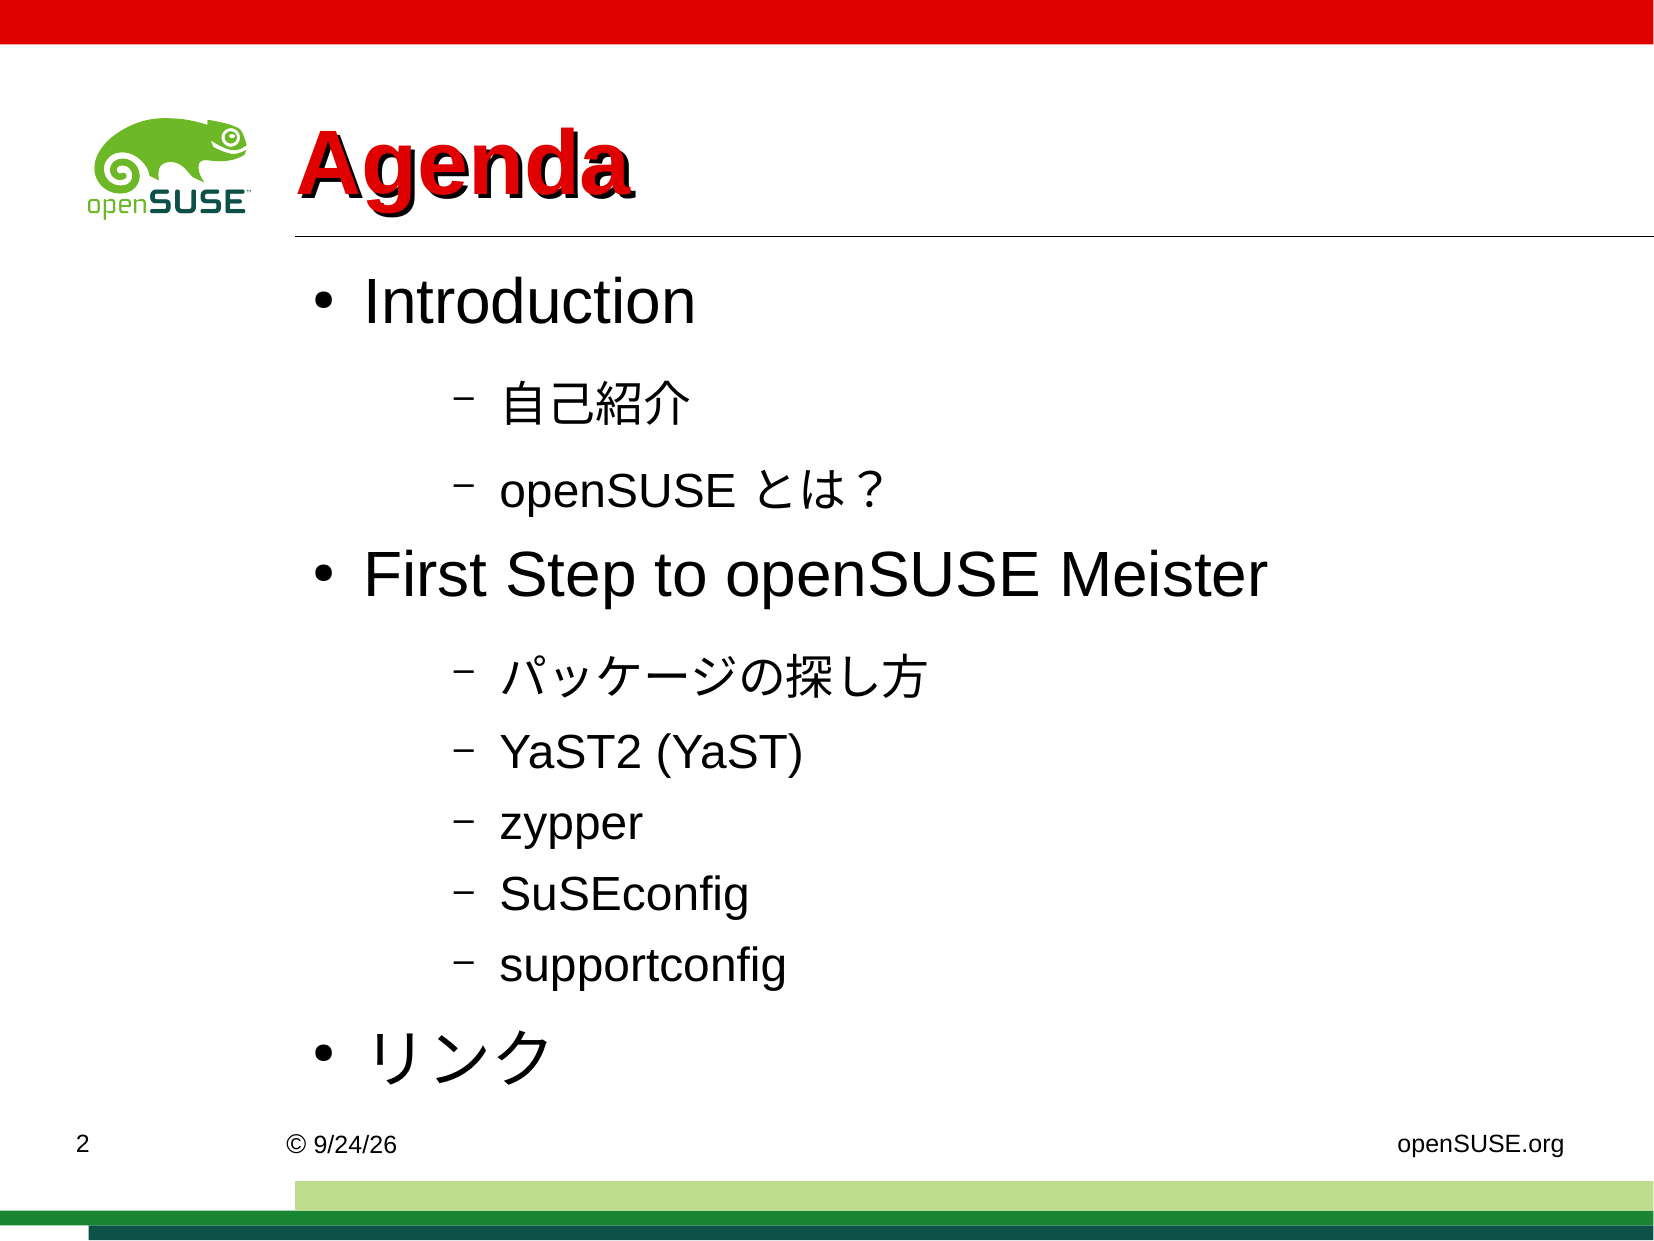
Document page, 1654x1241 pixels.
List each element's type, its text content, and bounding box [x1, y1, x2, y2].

text_box openSUSE.org [1373, 1122, 1580, 1164]
text_box [0, 1181, 1654, 1241]
title Agenda [295, 113, 1571, 212]
list Introduction 自己紹介 openSUSE とは？ First Step to openSUSE Meister パッケージの探し方 YaST2 (YaST) zypper SuSEconfig supportconfig リンク [295, 265, 1565, 1109]
text_box <番号> [77, 1122, 189, 1164]
text_box © 2/19/09 Satoru Matsumoto [271, 1122, 661, 1166]
text_box [0, 0, 1654, 45]
picture [88, 118, 251, 220]
